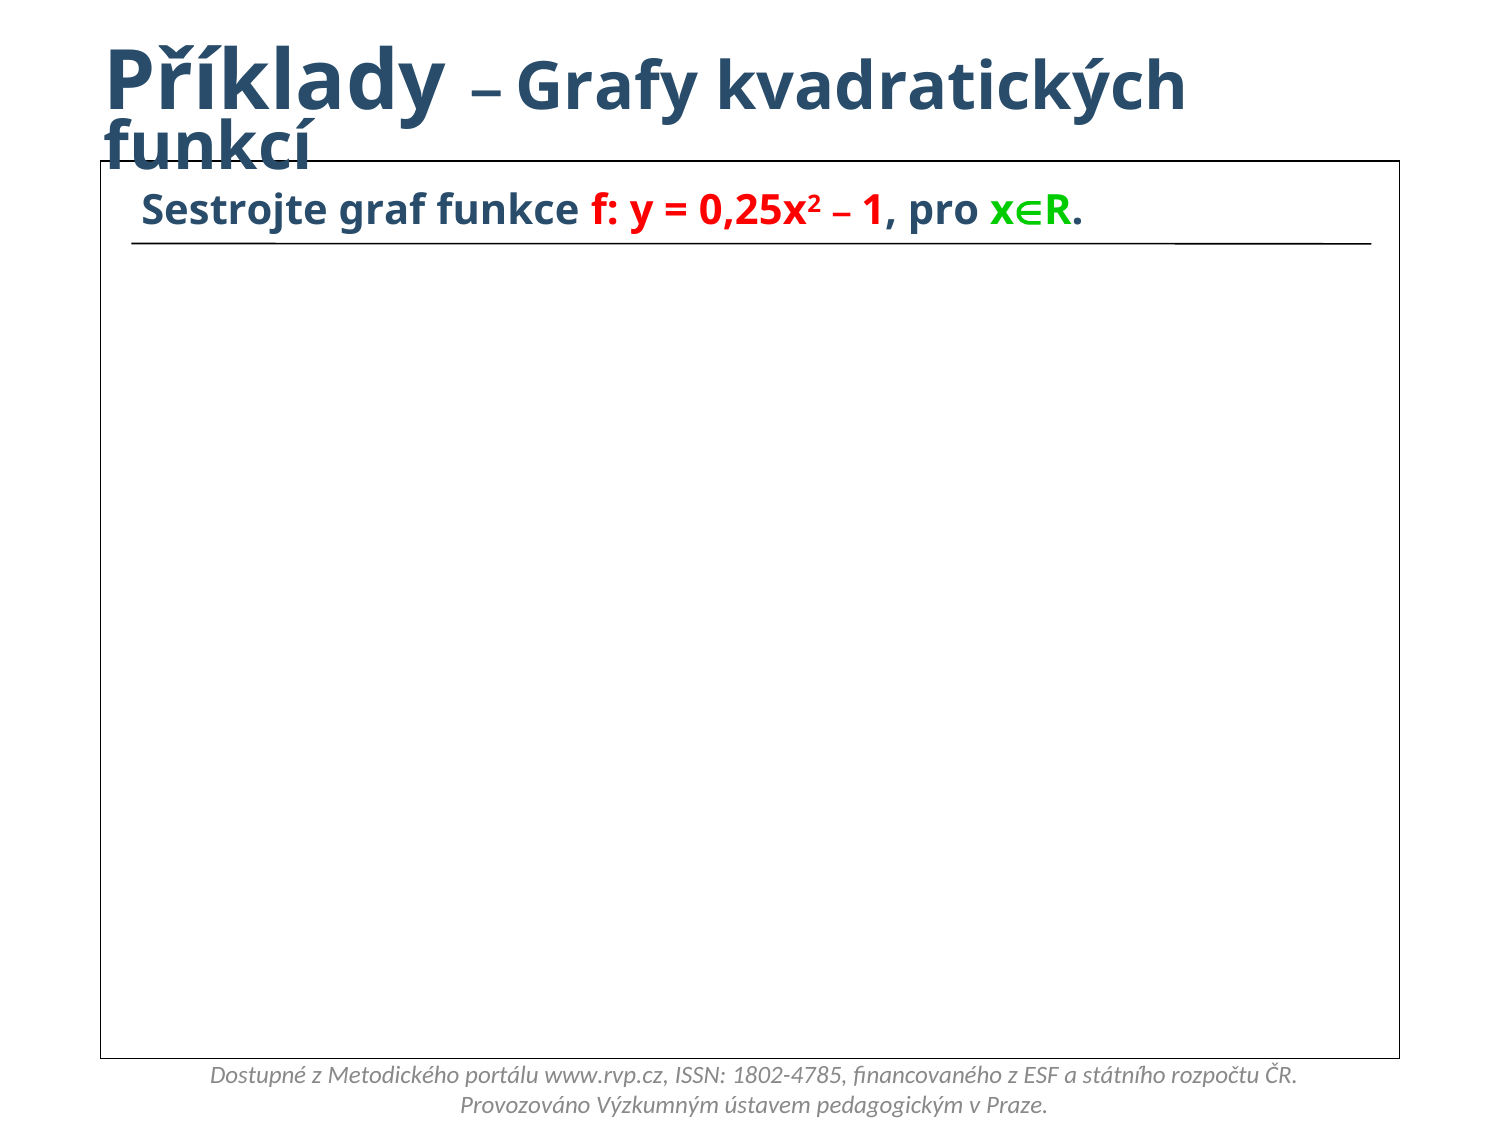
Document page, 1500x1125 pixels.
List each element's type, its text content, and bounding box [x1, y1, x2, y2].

title Příklady – Grafy kvadratických funkcí [88, 39, 1414, 190]
text_box Sestrojte graf funkce f: y = 0,25x2 – 1, pro xR. [126, 160, 1367, 256]
text_box [100, 190, 1400, 1059]
